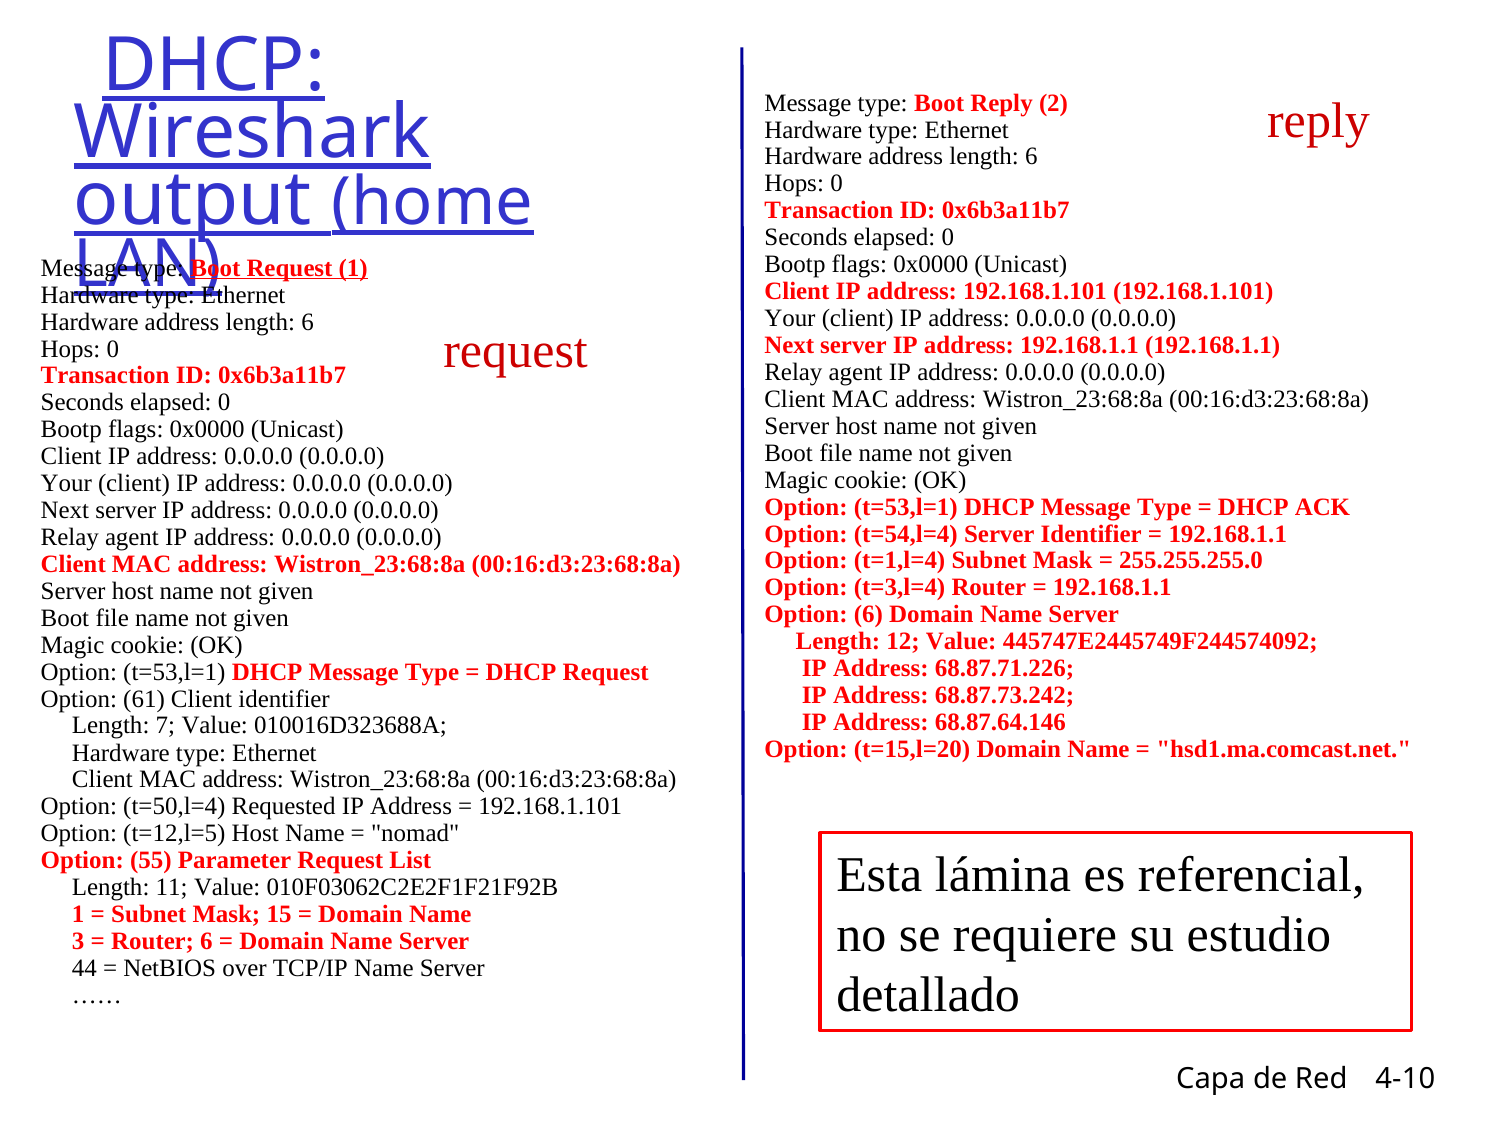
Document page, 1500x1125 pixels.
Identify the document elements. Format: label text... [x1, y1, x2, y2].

text_box reply [1252, 79, 1386, 156]
text_box Message type: Boot Reply (2) Hardware type: Ethernet Hardware address length: 6 Hops: 0 Transaction ID: 0x6b3a11b7 Seconds elapsed: 0 Bootp flags: 0x0000 (Unicast) Client IP address: 192.168.1.101 (192.168.1.101) Your (client) IP address: 0.0.0.0 (0.0.0.0) Next server IP address: 192.168.1.1 (192.168.1.1) Relay agent IP address: 0.0.0.0 (0.0.0.0) Client MAC address: Wistron_23:68:8a (00:16:d3:23:68:8a) Server host name not given Boot file name not given Magic cookie: (OK) Option: (t=53,l=1) DHCP Message Type = DHCP ACK Option: (t=54,l=4) Server Identifier = 192.168.1.1 Option: (t=1,l=4) Subnet Mask = 255.255.255.0 Option: (t=3,l=4) Router = 192.168.1.1 Option: (6) Domain Name Server Length: 12; Value: 445747E2445749F244574092; IP Address: 68.87.71.226; IP Address: 68.87.73.242; IP Address: 68.87.64.146 Option: (t=15,l=20) Domain Name = "hsd1.ma.comcast.net." [749, 81, 1428, 798]
title DHCP: Wireshark output (home LAN) [58, 28, 667, 217]
text_box Message type: Boot Request (1) Hardware type: Ethernet Hardware address length: 6 Hops: 0 Transaction ID: 0x6b3a11b7 Seconds elapsed: 0 Bootp flags: 0x0000 (Unicast) Client IP address: 0.0.0.0 (0.0.0.0) Your (client) IP address: 0.0.0.0 (0.0.0.0) Next server IP address: 0.0.0.0 (0.0.0.0) Relay agent IP address: 0.0.0.0 (0.0.0.0) Client MAC address: Wistron_23:68:8a (00:16:d3:23:68:8a) Server host name not given Boot file name not given Magic cookie: (OK) Option: (t=53,l=1) DHCP Message Type = DHCP Request Option: (61) Client identifier Length: 7; Value: 010016D323688A; Hardware type: Ethernet Client MAC address: Wistron_23:68:8a (00:16:d3:23:68:8a) Option: (t=50,l=4) Requested IP Address = 192.168.1.101 Option: (t=12,l=5) Host Name = "nomad" Option: (55) Parameter Request List Length: 11; Value: 010F03062C2E2F1F21F92B 1 = Subnet Mask; 15 = Domain Name 3 = Router; 6 = Domain Name Server 44 = NetBIOS over TCP/IP Name Server …… [25, 247, 697, 1017]
text_box request [428, 309, 603, 385]
text_box Esta lámina es referencial, no se requiere su estudio detallado [819, 832, 1412, 1031]
